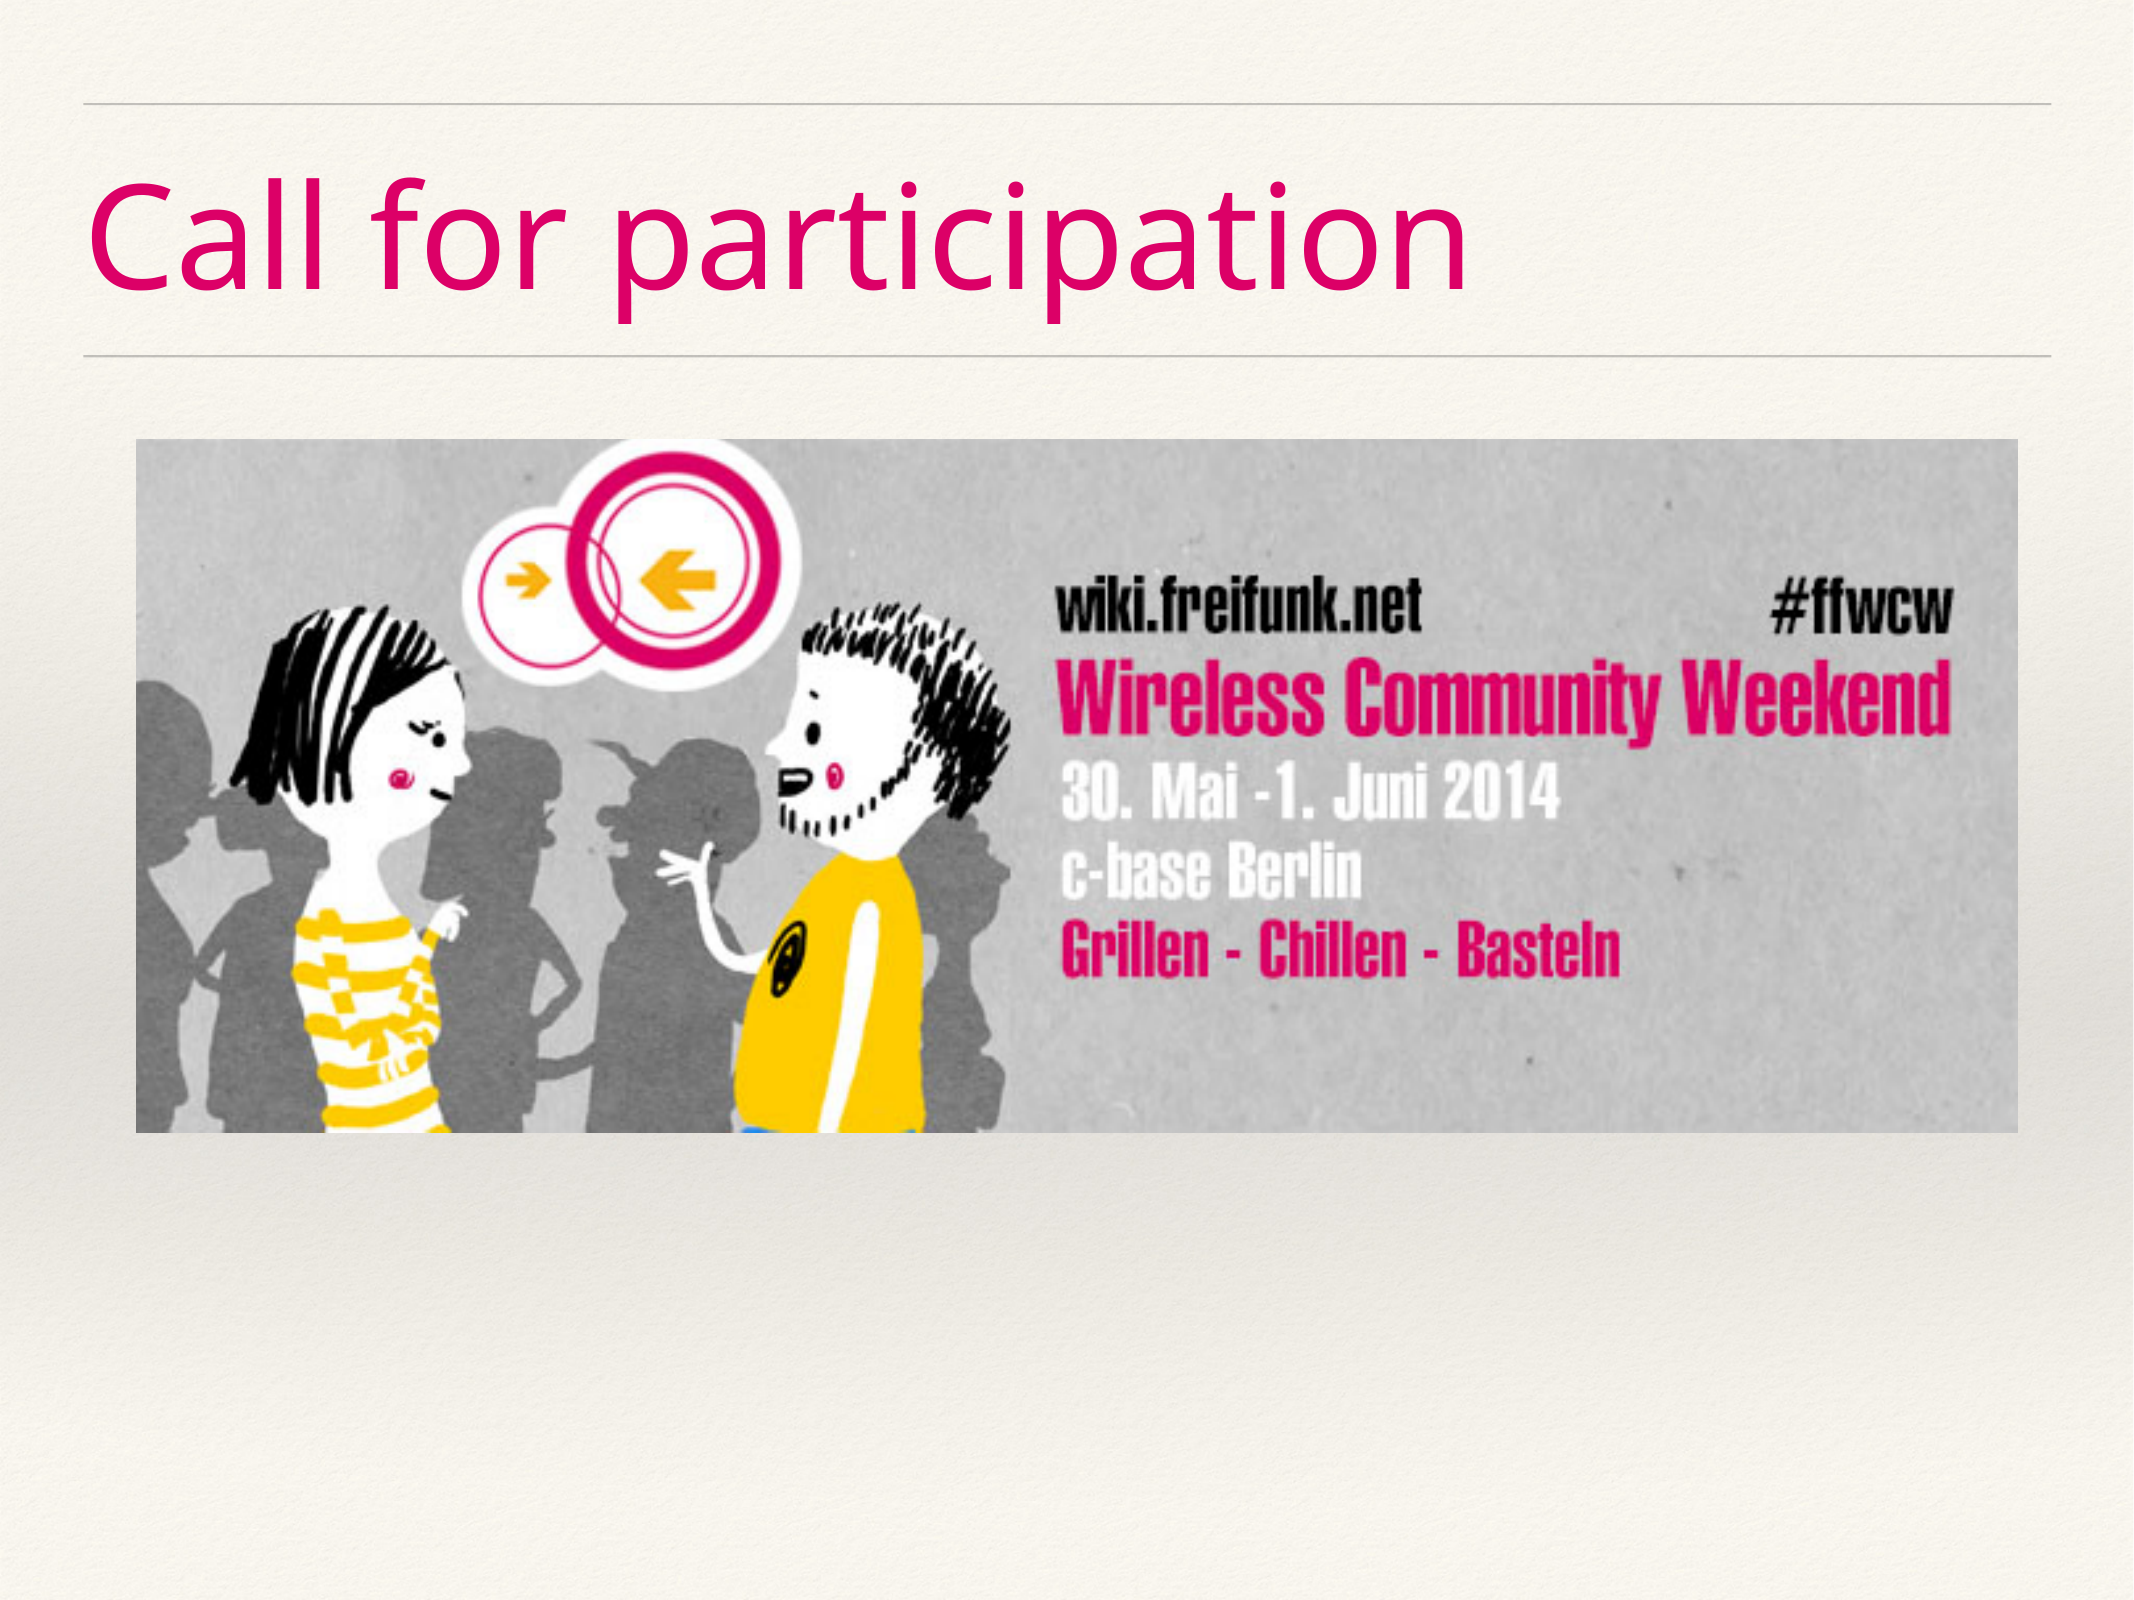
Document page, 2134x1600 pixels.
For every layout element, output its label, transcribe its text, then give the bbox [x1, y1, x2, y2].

title Call for participation [83, 131, 2050, 332]
picture [0, 0, 2134, 1600]
